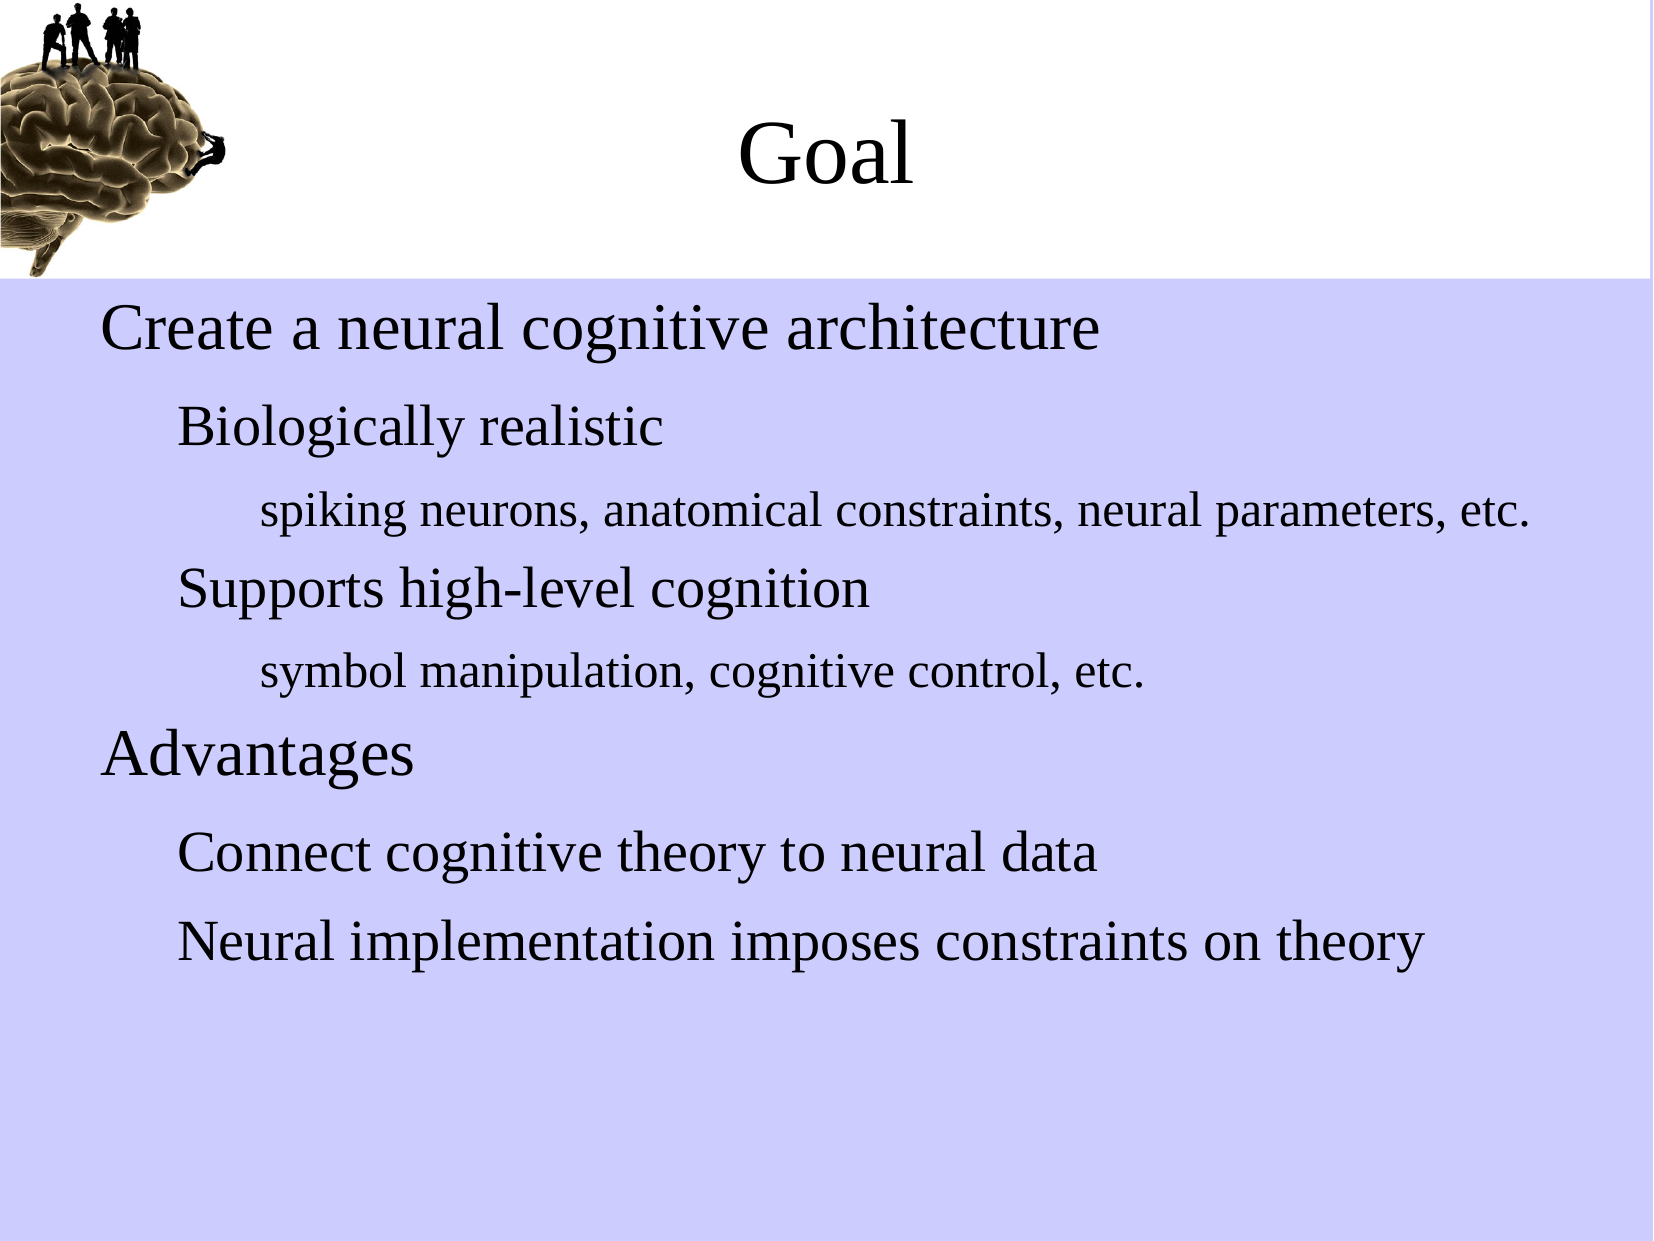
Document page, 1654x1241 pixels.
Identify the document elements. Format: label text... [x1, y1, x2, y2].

title Goal [82, 49, 1571, 257]
picture [0, 0, 226, 278]
list Create a neural cognitive architecture Biologically realistic spiking neurons, anatomical constraints, neural parameters, etc. Supports high-level cognition symbol manipulation, cognitive control, etc. Advantages Connect cognitive theory to neural data Neural implementation imposes constraints on theory [82, 290, 1571, 1095]
